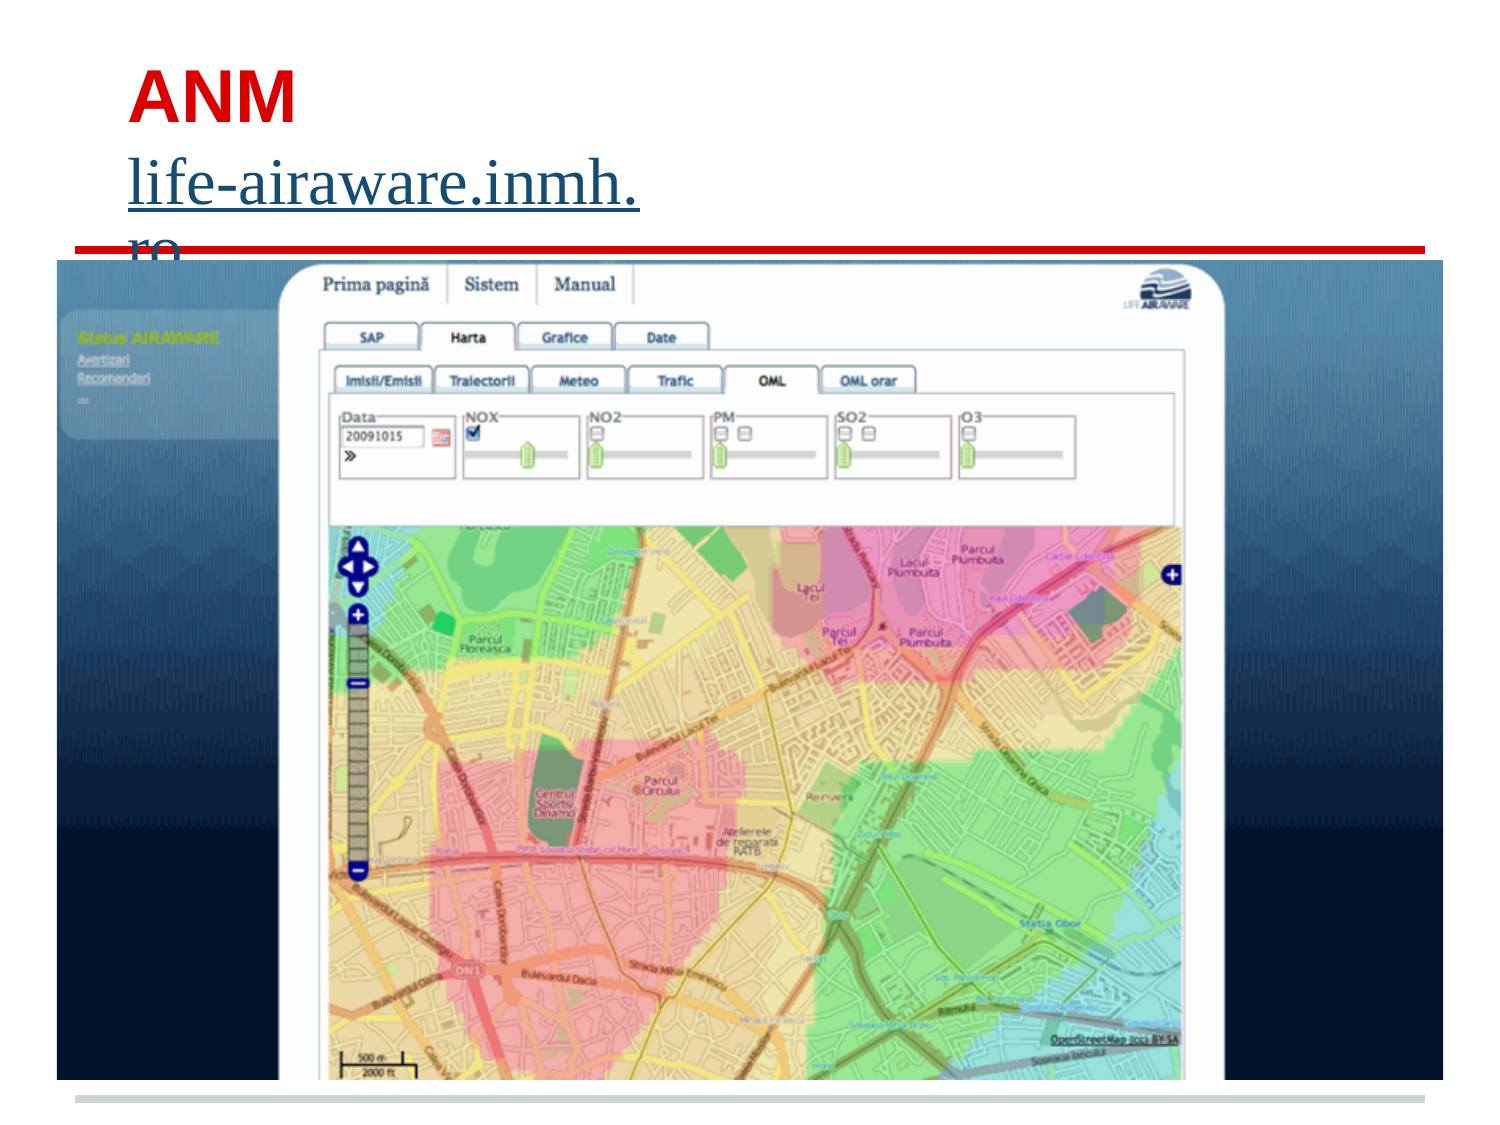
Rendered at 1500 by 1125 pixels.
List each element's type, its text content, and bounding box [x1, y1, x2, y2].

title ANM life-airaware.inmh.ro [75, 45, 1426, 233]
text_box [57, 261, 1443, 1079]
